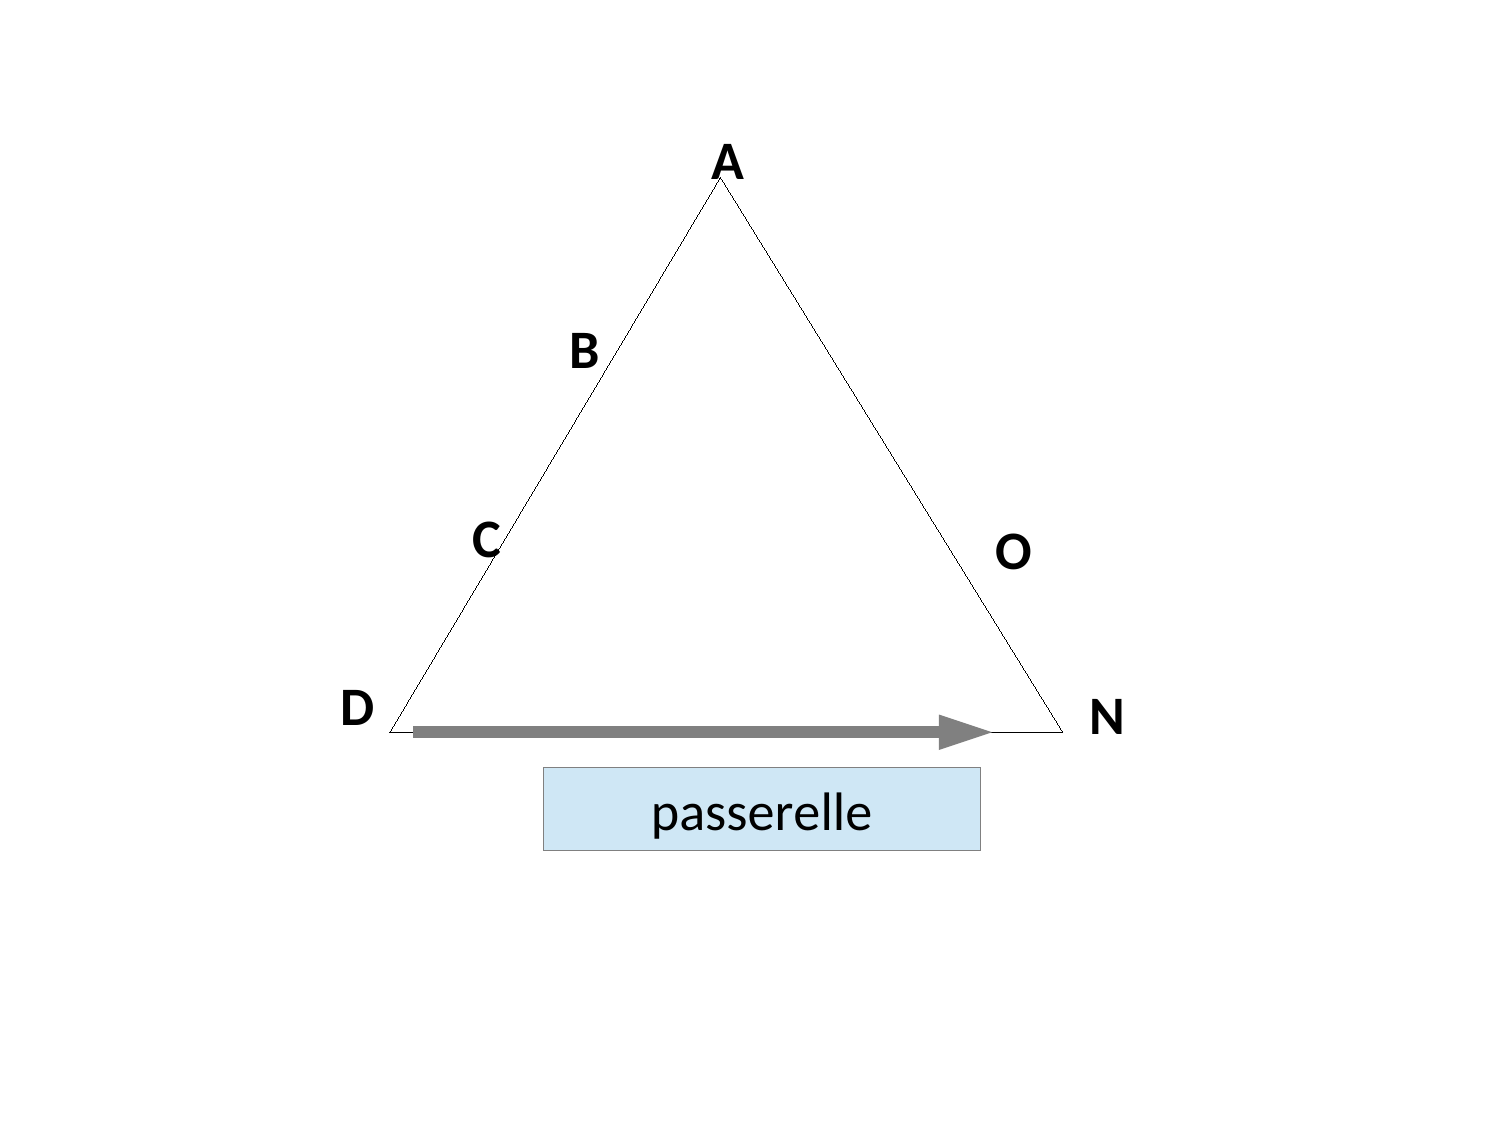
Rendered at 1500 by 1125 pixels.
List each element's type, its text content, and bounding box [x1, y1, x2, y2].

text_box O [980, 507, 1047, 588]
text_box C [458, 496, 517, 576]
text_box N [1074, 673, 1158, 754]
text_box A [696, 118, 760, 221]
text_box passerelle [543, 767, 981, 851]
text_box D [325, 664, 390, 745]
text_box B [555, 307, 616, 387]
